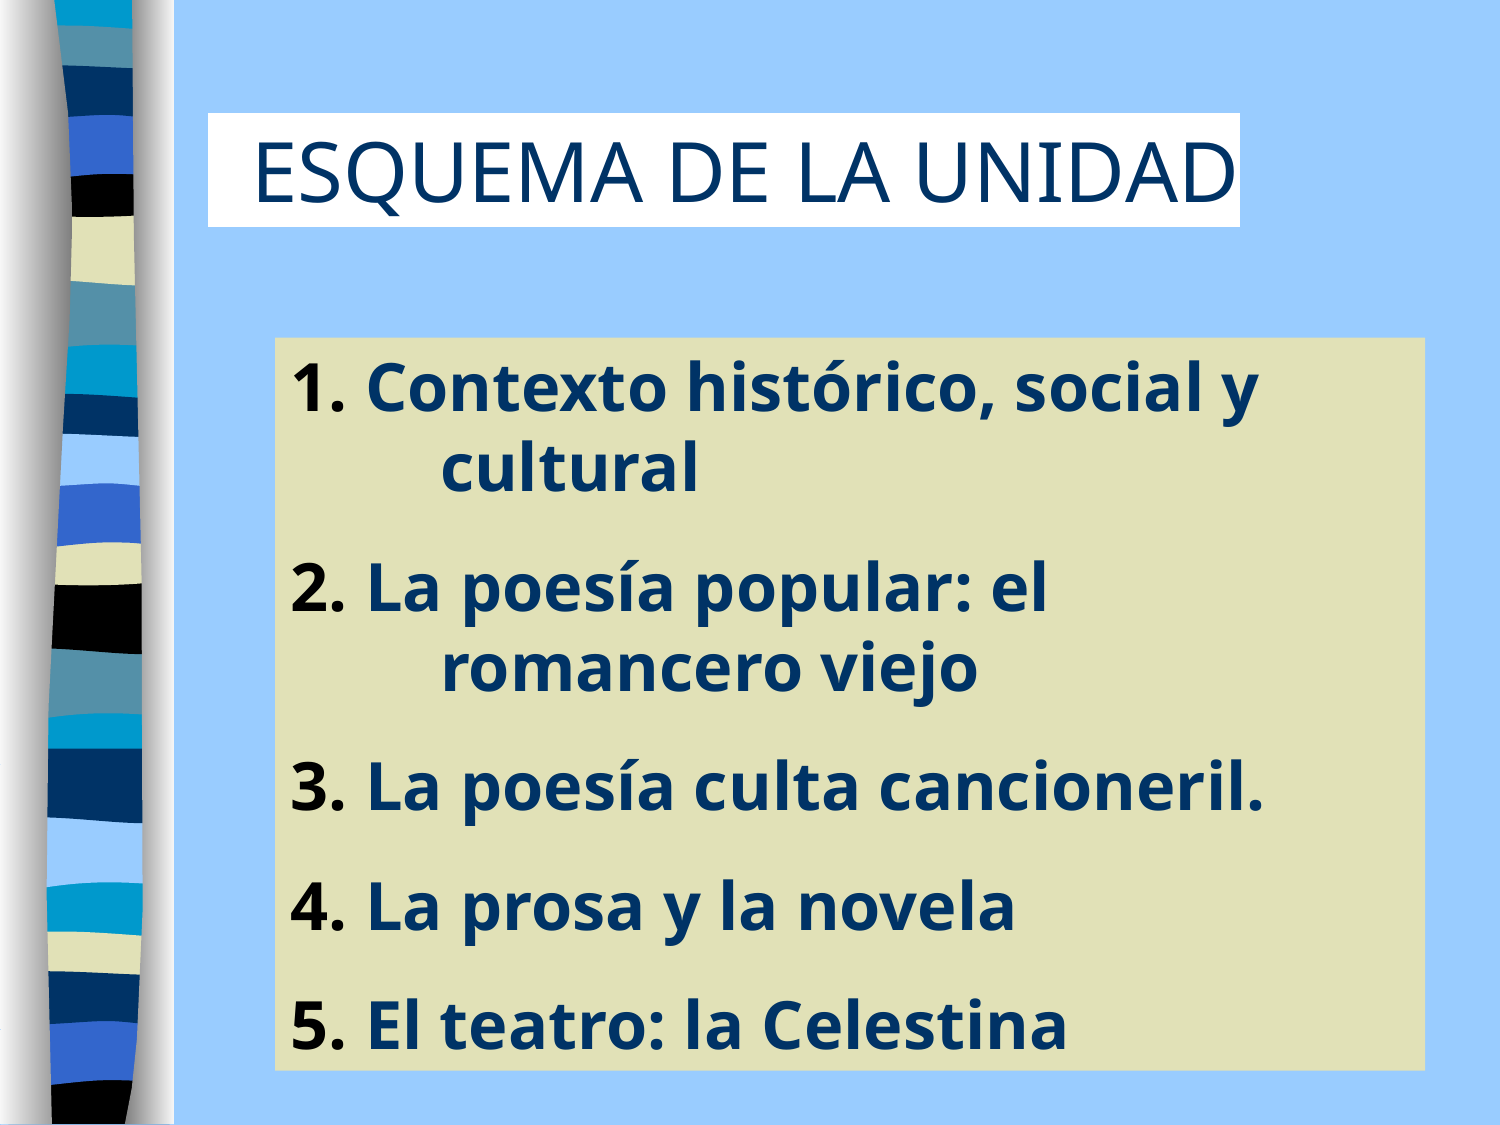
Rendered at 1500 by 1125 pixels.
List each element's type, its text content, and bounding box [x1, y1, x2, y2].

text_box Contexto histórico, social y cultural La poesía popular: el romancero viejo La poesía culta cancioneril. La prosa y la novela El teatro: la Celestina [275, 337, 1426, 1071]
title ESQUEMA DE LA UNIDAD [192, 75, 1468, 263]
